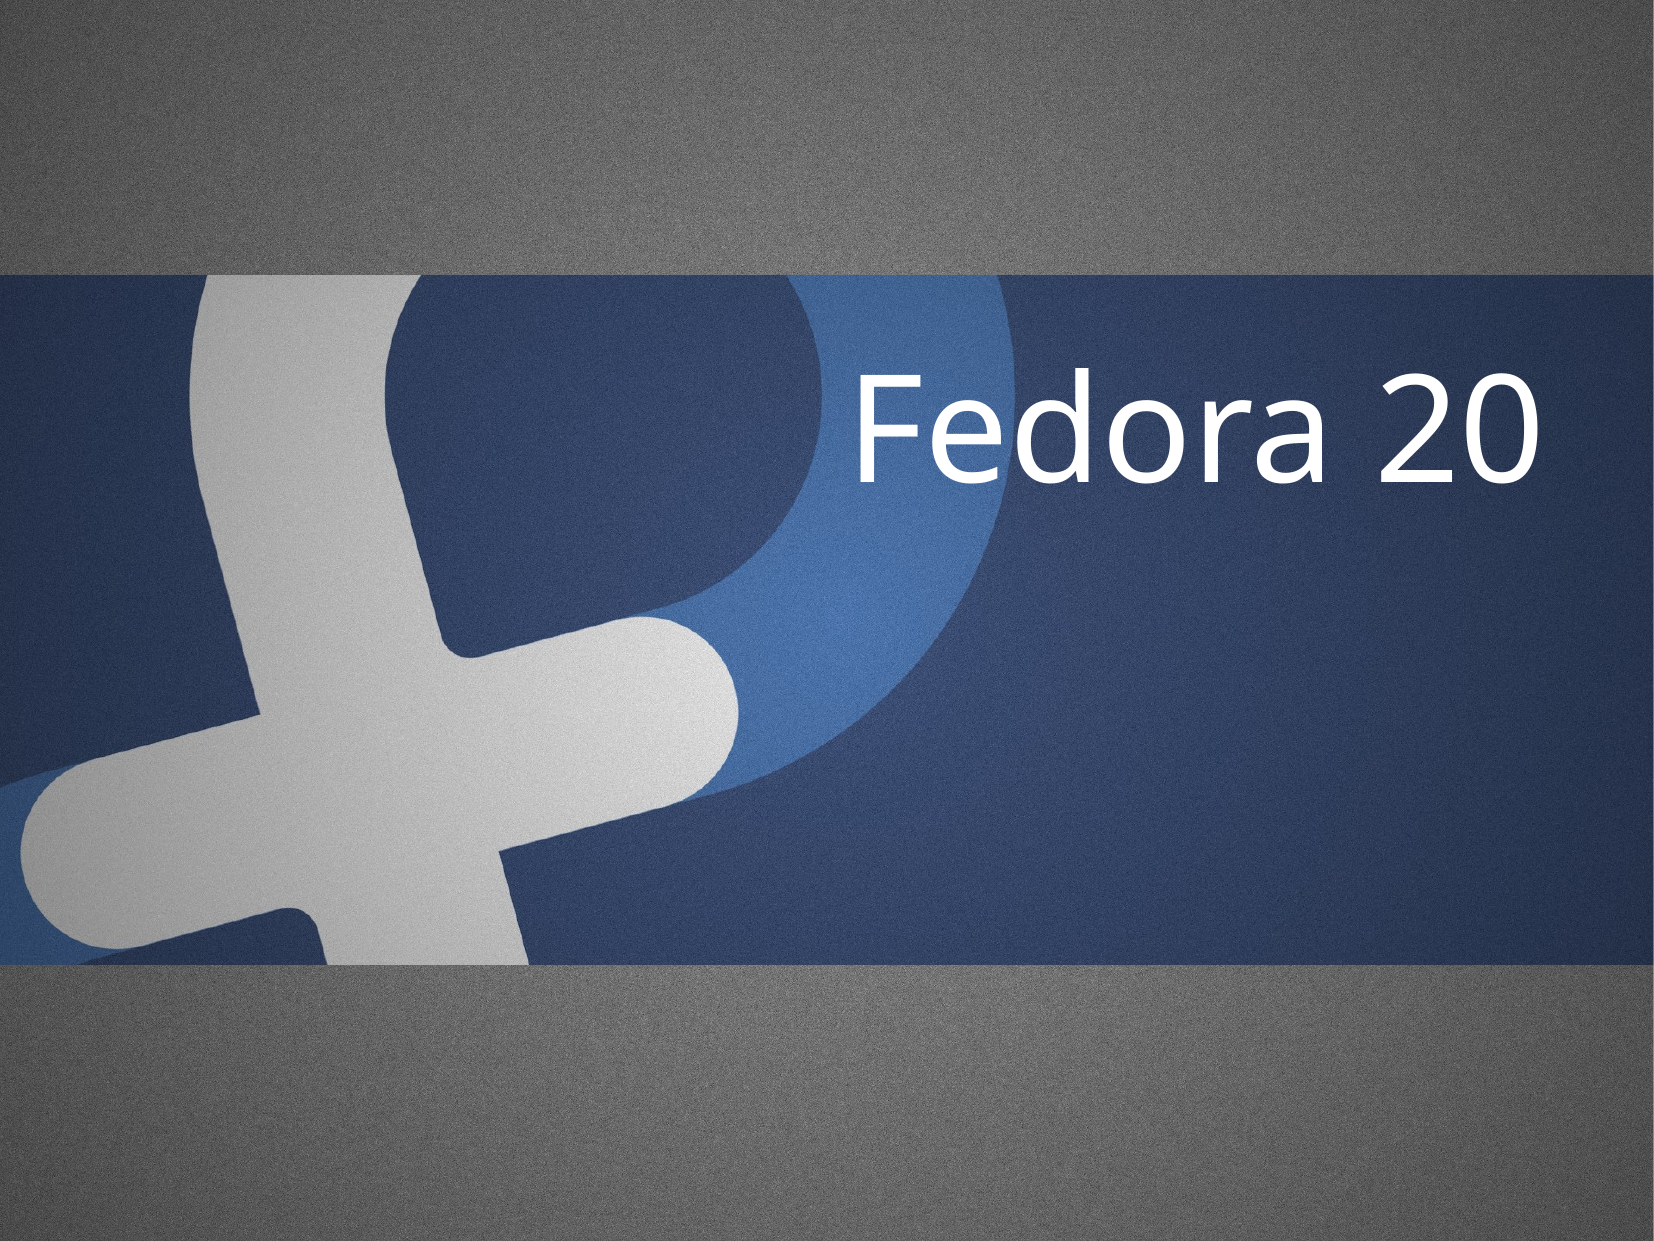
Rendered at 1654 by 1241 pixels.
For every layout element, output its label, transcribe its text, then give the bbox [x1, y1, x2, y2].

text_box Fedora 20 [446, 315, 1561, 654]
picture [0, 0, 1654, 1241]
